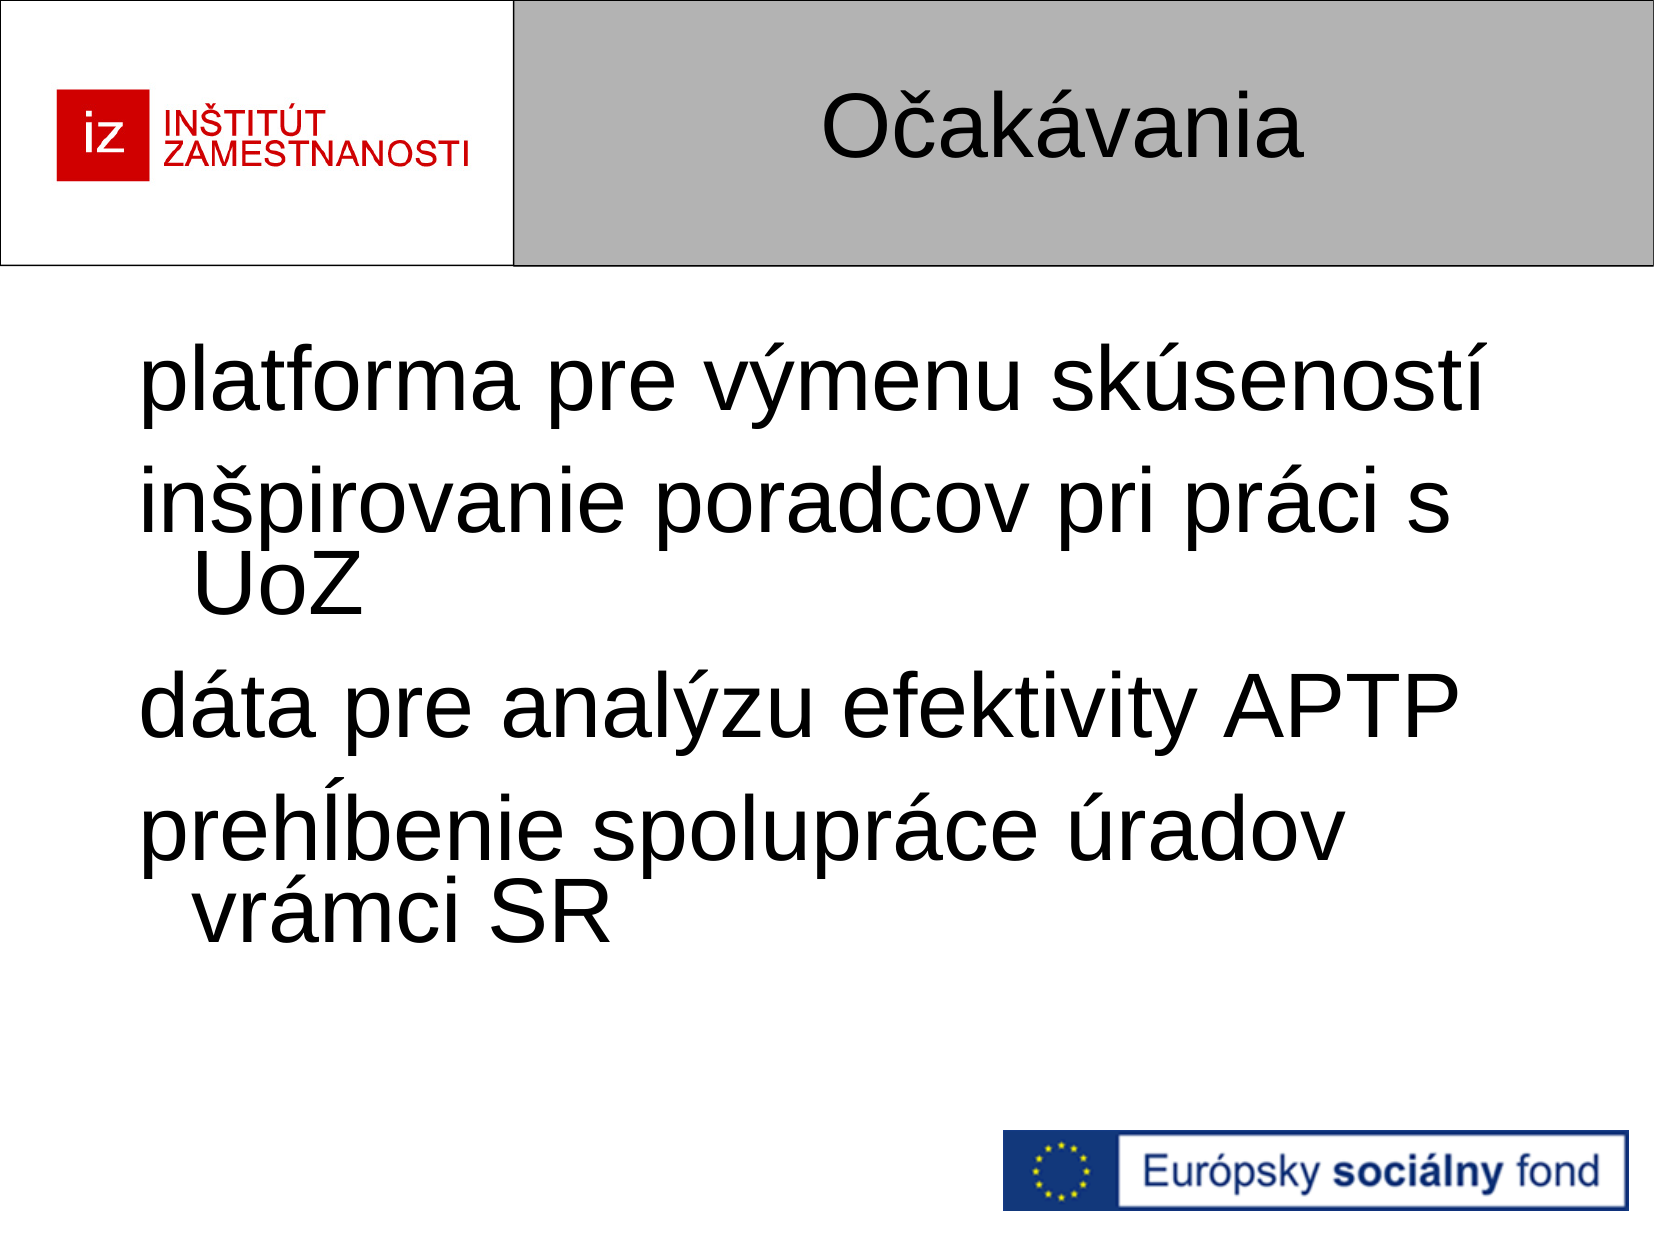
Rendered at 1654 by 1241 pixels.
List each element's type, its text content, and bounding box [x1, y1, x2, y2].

picture [1003, 1130, 1629, 1211]
picture [5, 8, 512, 257]
title Očakávania [561, 37, 1565, 229]
list platforma pre výmenu skúseností inšpirovanie poradcov pri práci s UoZ dáta pre analýzu efektivity APTP prehĺbenie spolupráce úradov vrámci SR [121, 344, 1533, 1112]
